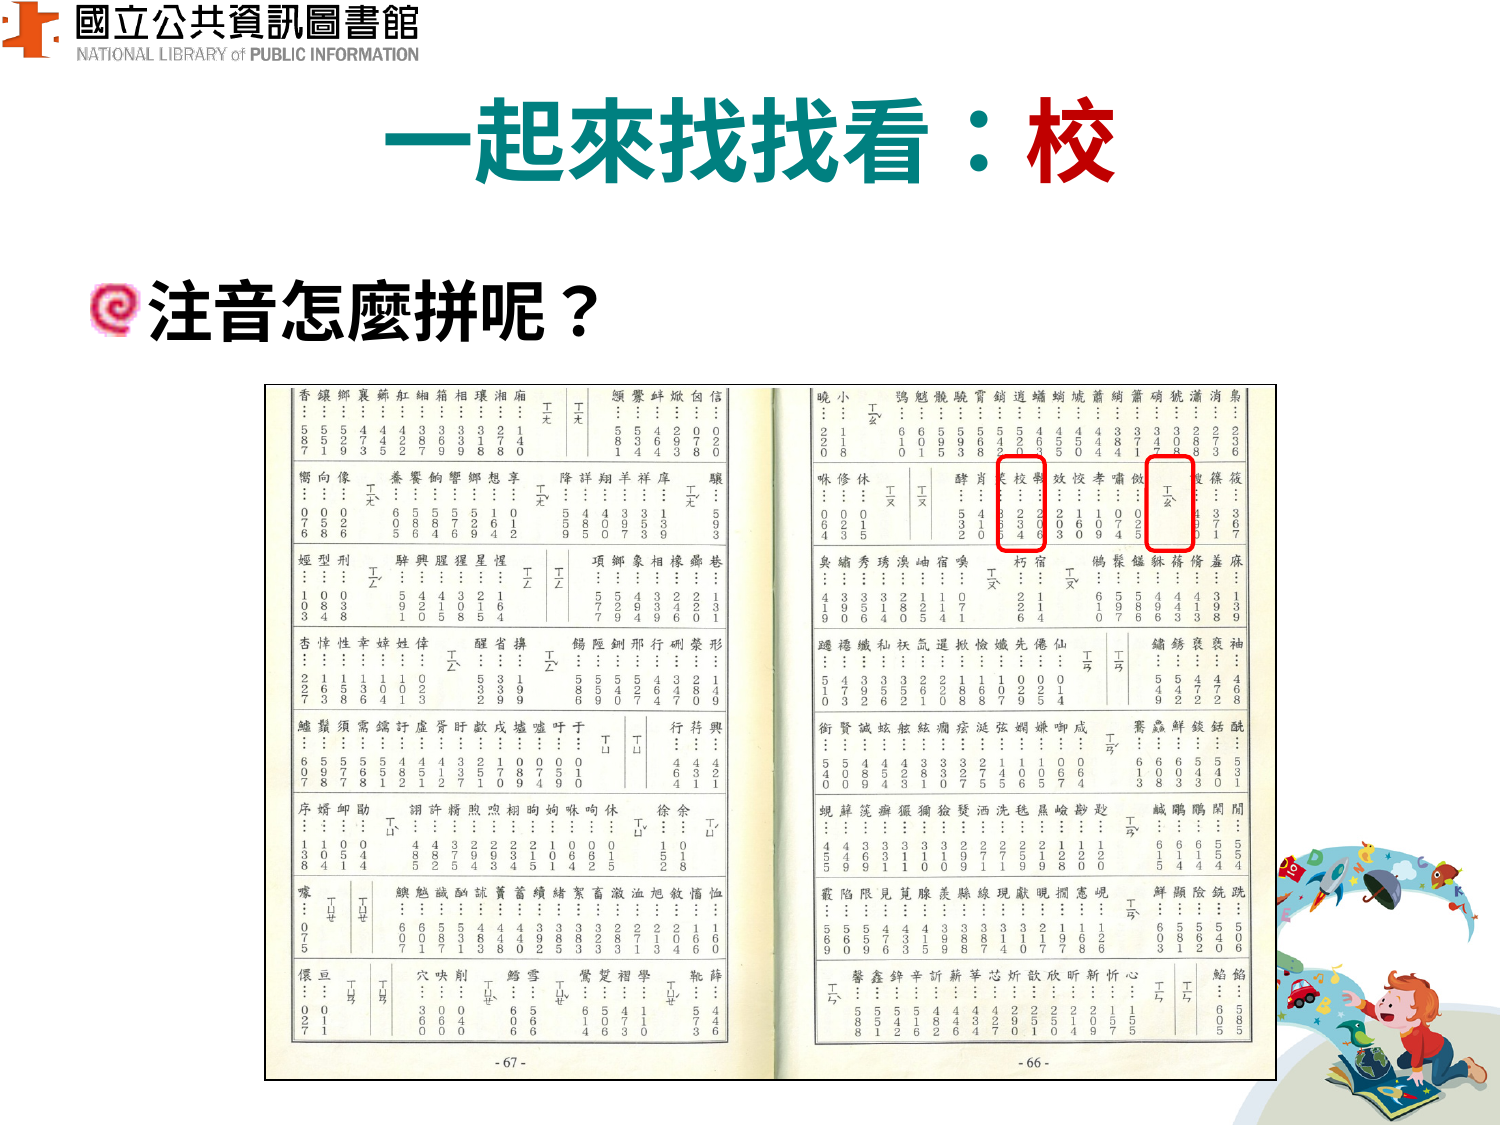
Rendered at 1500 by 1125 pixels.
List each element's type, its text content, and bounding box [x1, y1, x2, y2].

picture [0, 0, 420, 62]
list 注音怎麼拼呢？ [75, 262, 1425, 1005]
picture [1210, 835, 1500, 1125]
title 一起來找找看：校 [75, 45, 1425, 233]
picture [265, 385, 1276, 1080]
